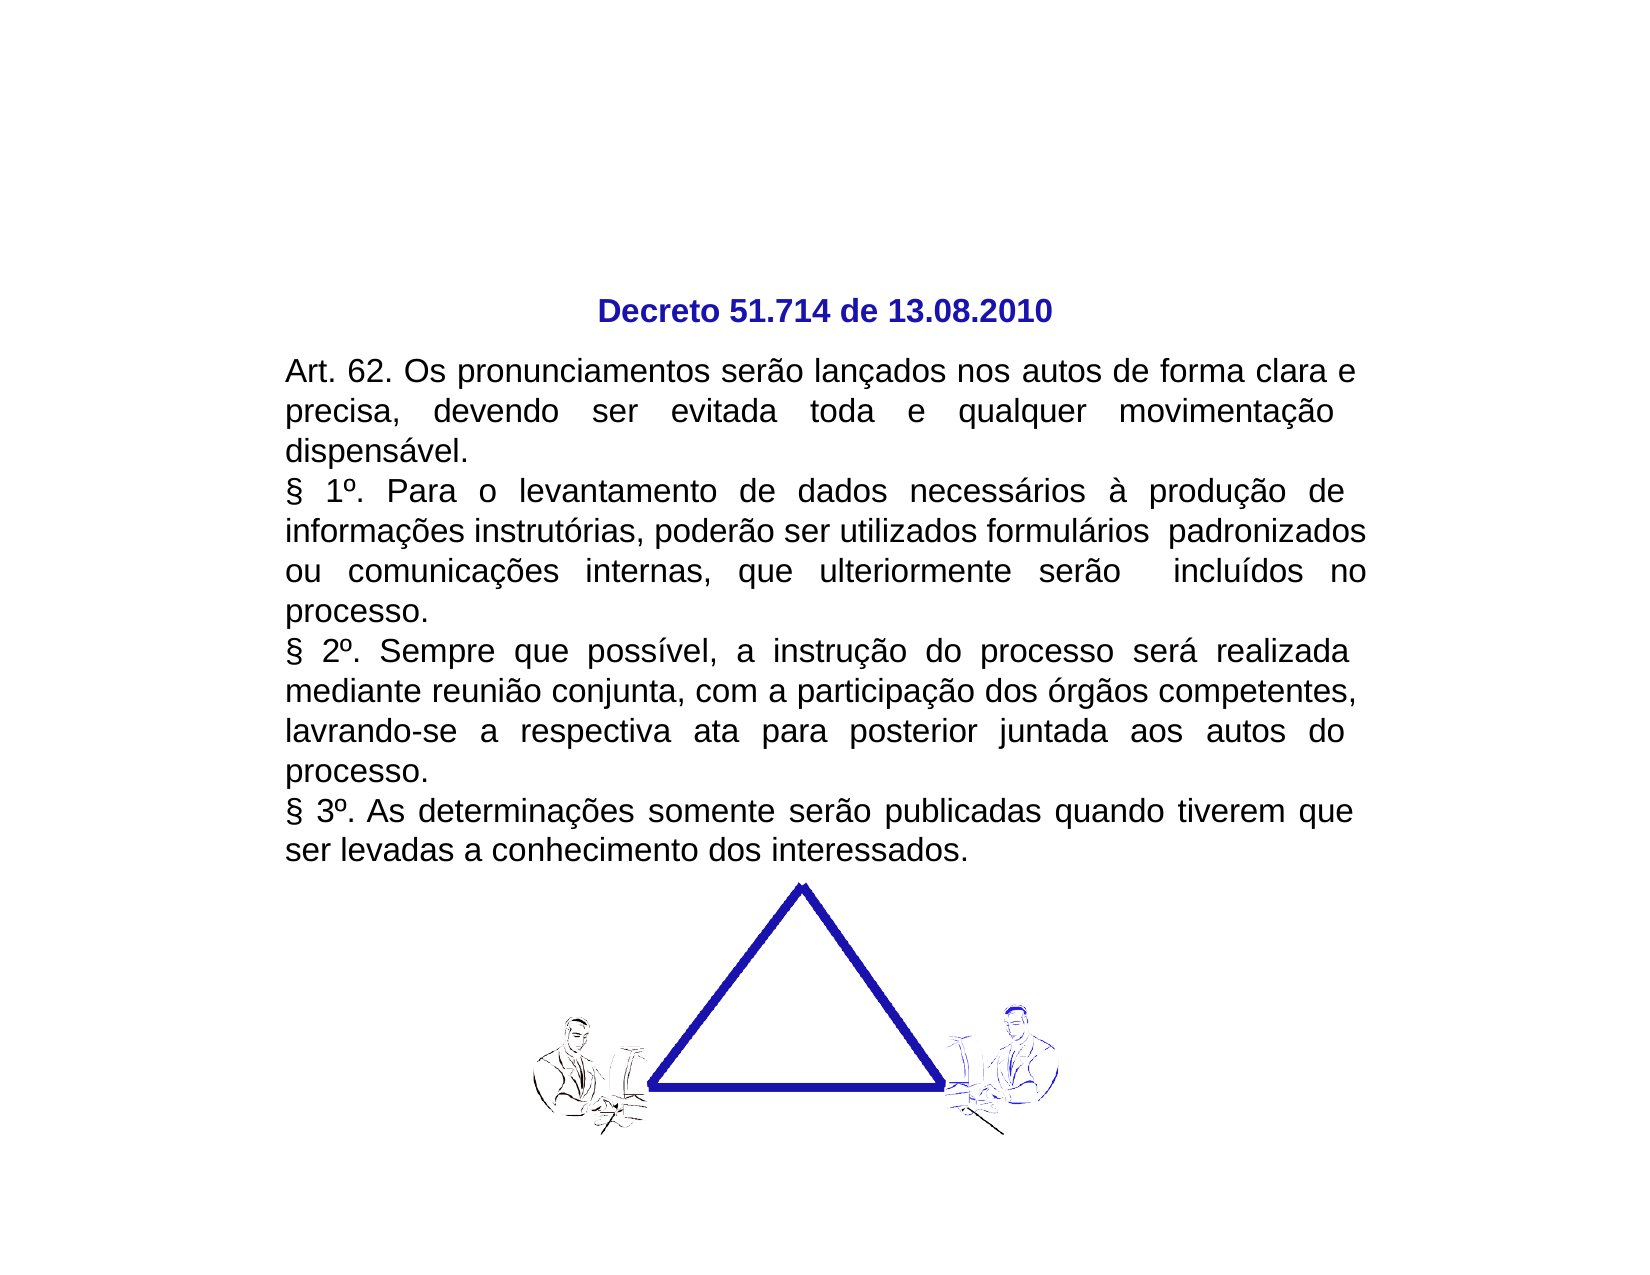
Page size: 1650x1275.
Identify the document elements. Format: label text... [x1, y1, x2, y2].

text_box Decreto 51.714 de 13.08.2010 Art. 62. Os pronunciamentos serão lançados nos autos de forma clara e precisa, devendo ser evitada toda e qualquer movimentação dispensável. § 1º. Para o levantamento de dados necessários à produção de informações instrutórias, poderão ser utilizados formulários padronizados ou comunicações internas, que ulteriormente serão incluídos no processo. § 2º. Sempre que possível, a instrução do processo será realizada mediante reunião conjunta, com a participação dos órgãos competentes, lavrando-se a respectiva ata para posterior juntada aos autos do processo. § 3º. As determinações somente serão publicadas quando tiverem que ser levadas a conhecimento dos interessados. [282, 267, 1368, 872]
text_box [534, 883, 1058, 1135]
